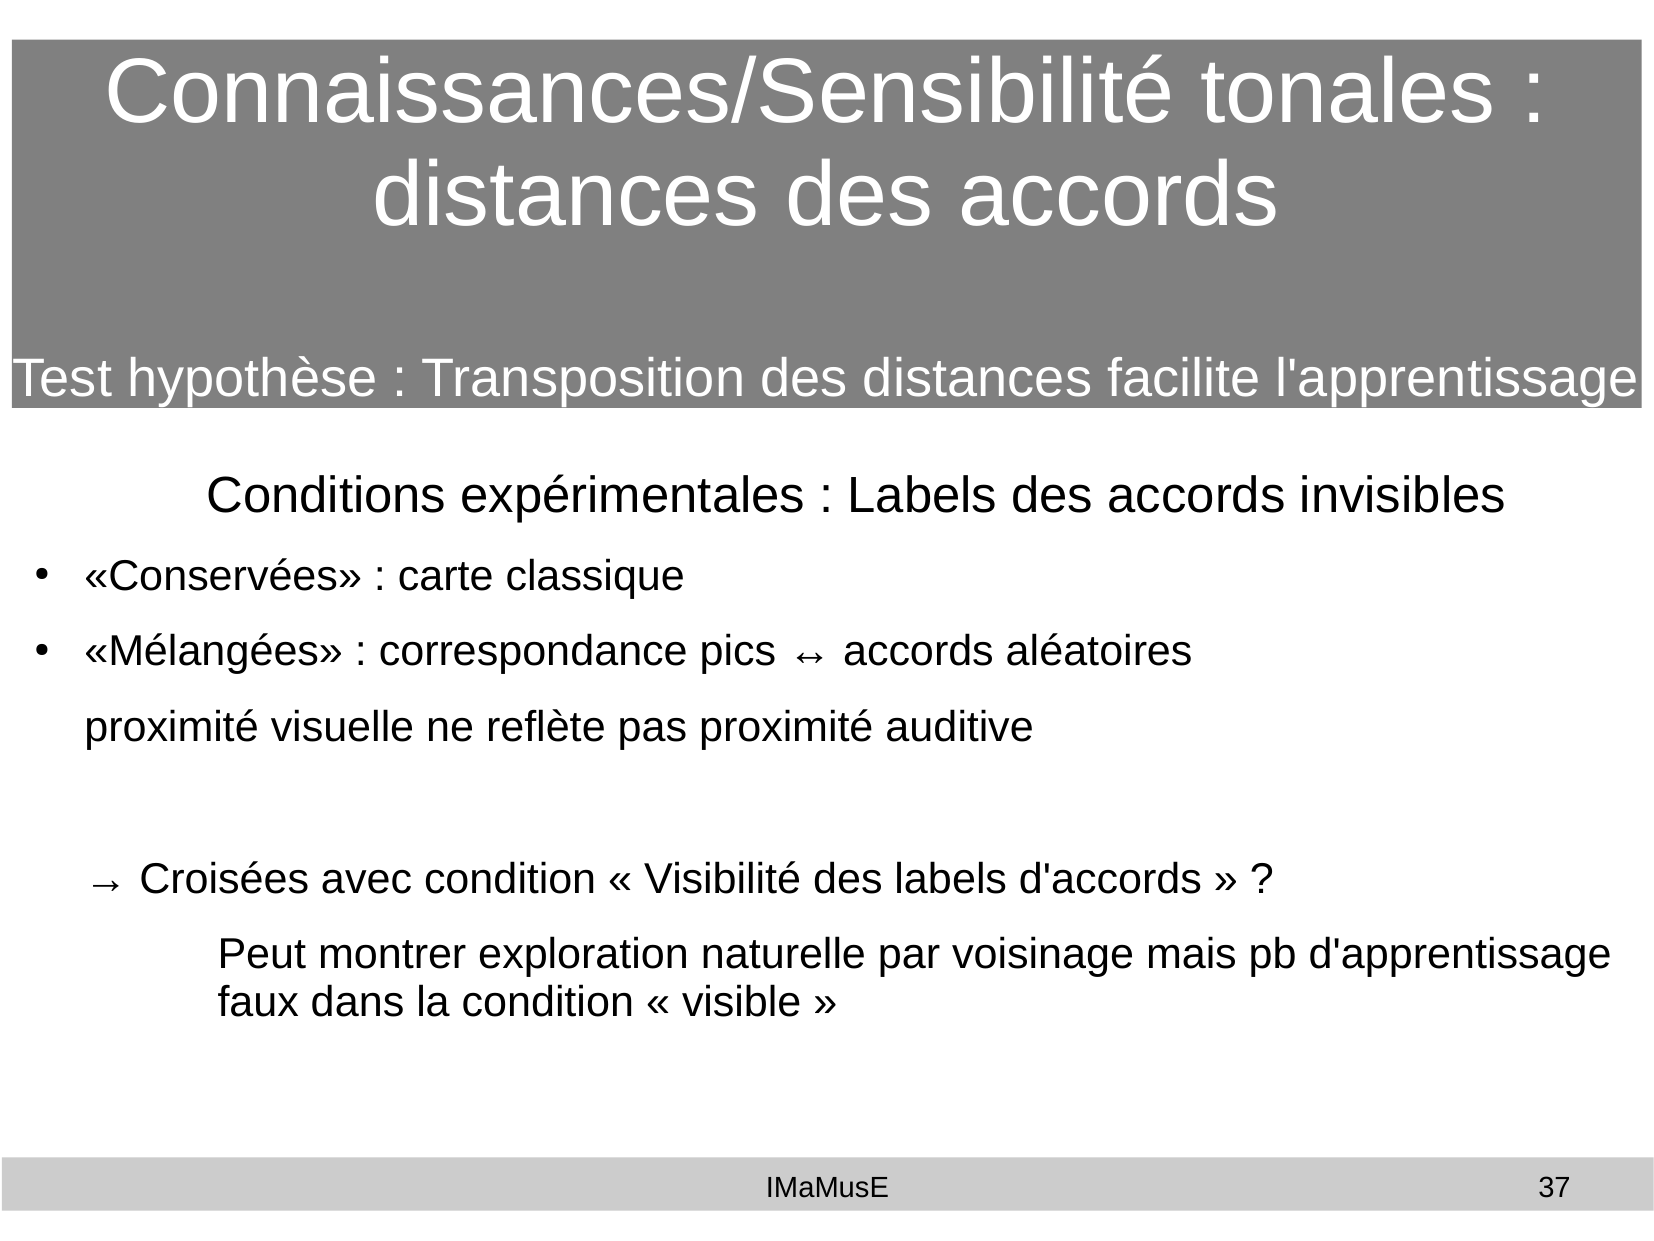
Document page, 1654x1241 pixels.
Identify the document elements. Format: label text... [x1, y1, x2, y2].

title Connaissances/Sensibilité tonales : distances des accords Test hypothèse : Transposition des distances facilite l'apprentissage [11, 39, 1642, 408]
list Conditions expérimentales : Labels des accords invisibles «Conservées» : carte classique «Mélangées» : correspondance pics ↔ accords aléatoires proximité visuelle ne reflète pas proximité auditive → Croisées avec condition « Visibilité des labels d'accords » ? Peut montrer exploration naturelle par voisinage mais pb d'apprentissage faux dans la condition « visible » [17, 466, 1630, 1033]
